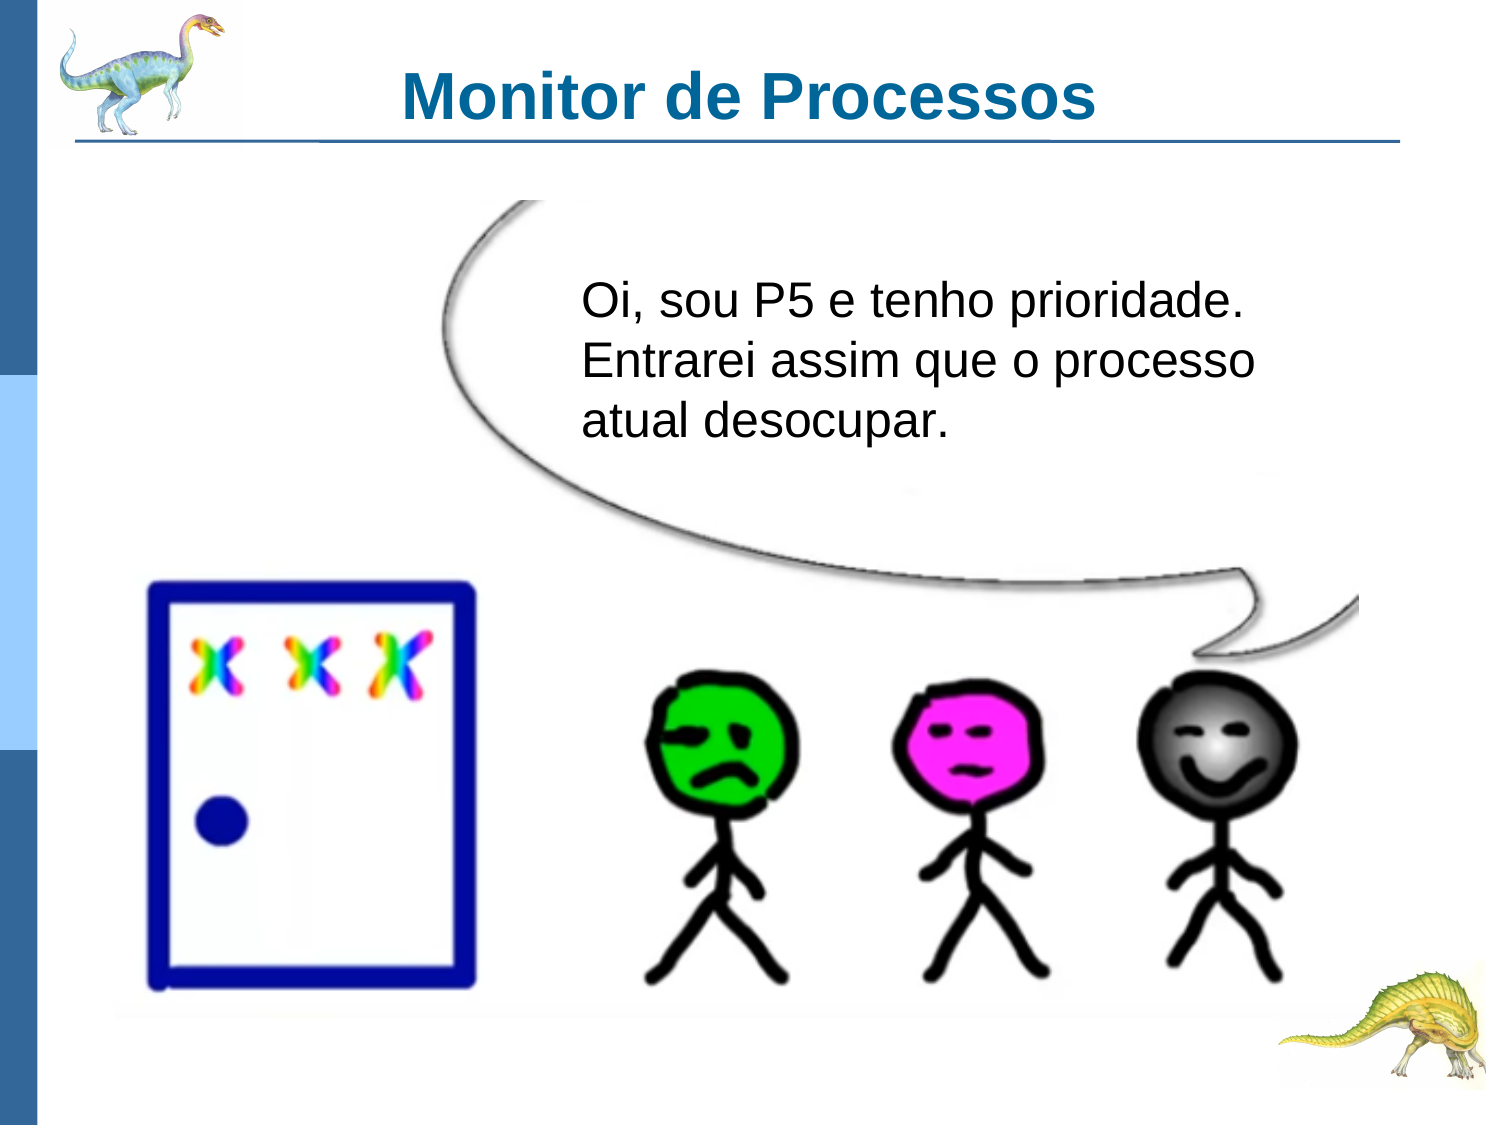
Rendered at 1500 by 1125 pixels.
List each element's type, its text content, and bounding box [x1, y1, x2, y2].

text_box Oi, sou P5 e tenho prioridade. Entrarei assim que o processo atual desocupar. [566, 259, 1382, 455]
picture [46, 0, 243, 149]
picture [114, 200, 1486, 1090]
text_box Monitor de Processos [75, 45, 1426, 141]
